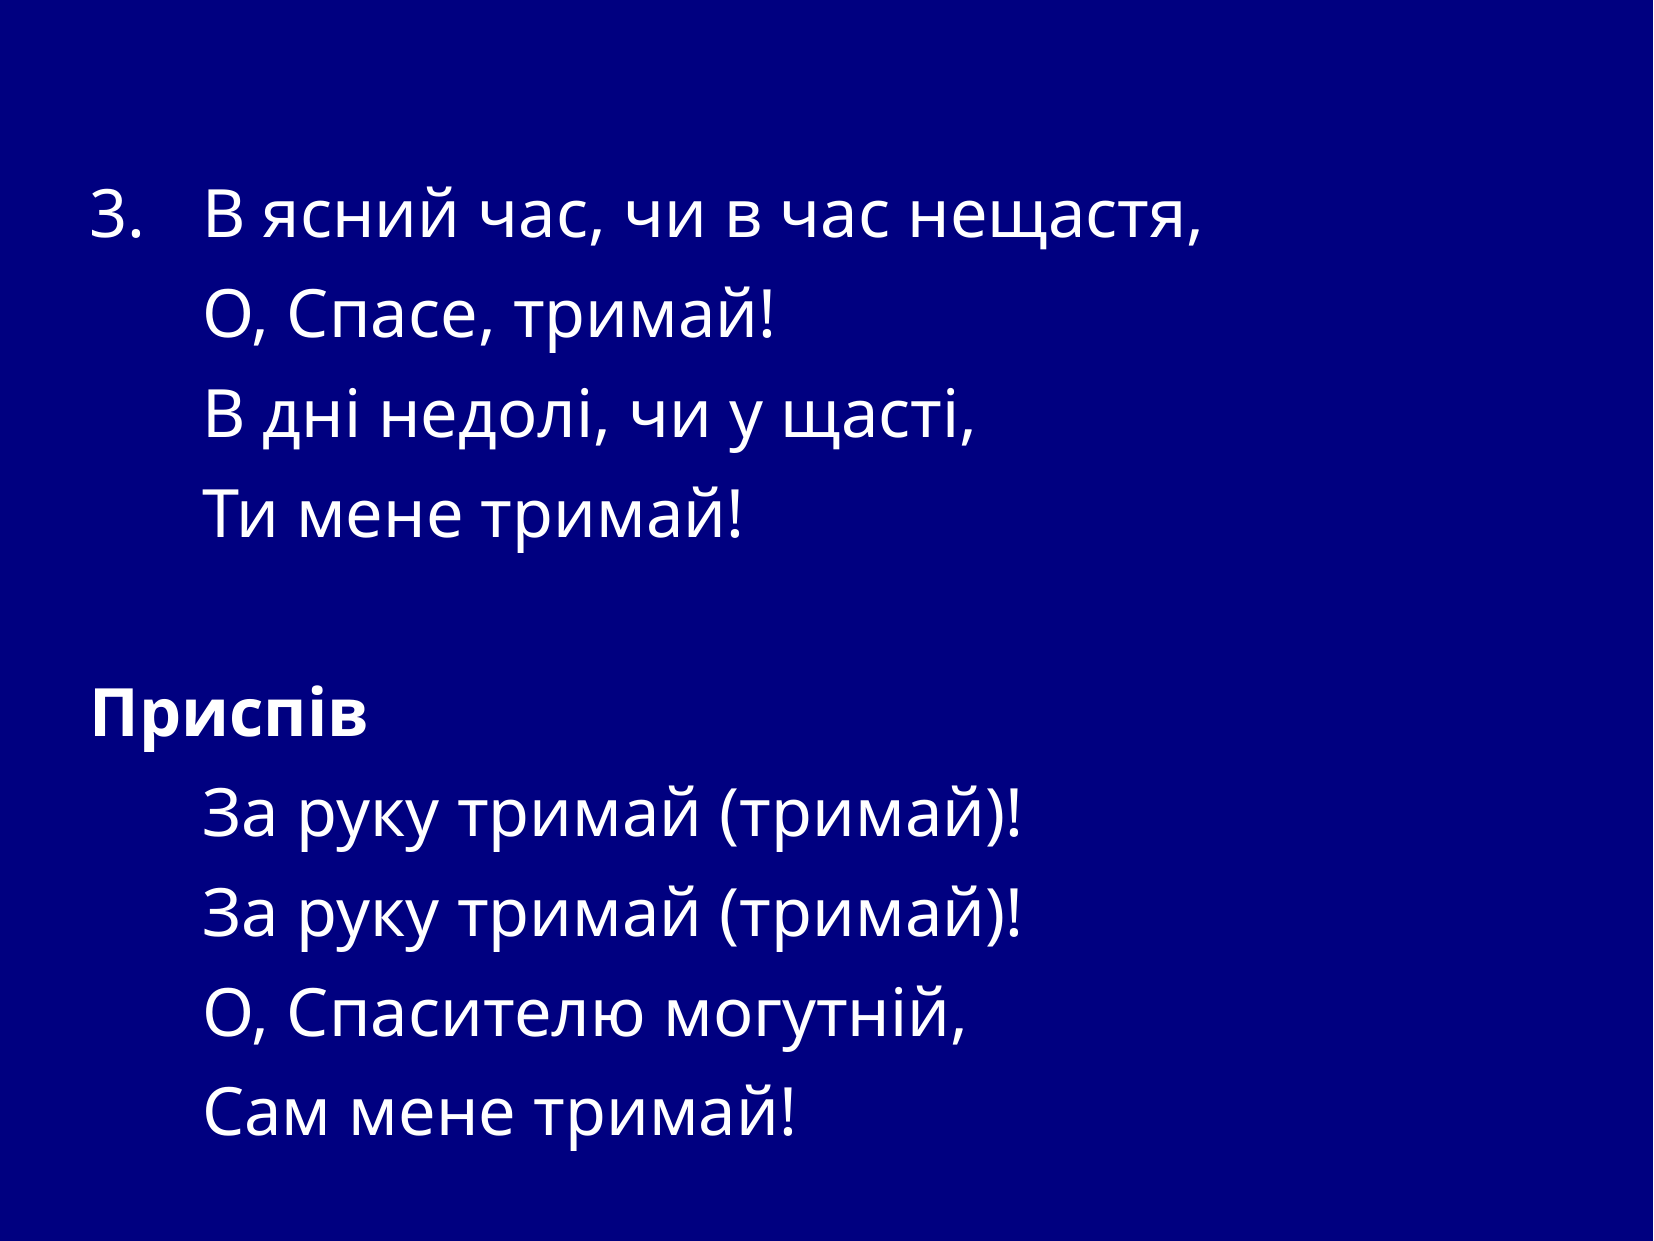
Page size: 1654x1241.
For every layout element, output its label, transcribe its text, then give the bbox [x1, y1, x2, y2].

text_box 3. В ясний час, чи в час нещастя, О, Спасе, тримай! В дні недолі, чи у щасті, Ти мене тримай! Приспів За руку тримай (тримай)! За руку тримай (тримай)! О, Спасителю могутній, Сам мене тримай! [75, 150, 1576, 1163]
